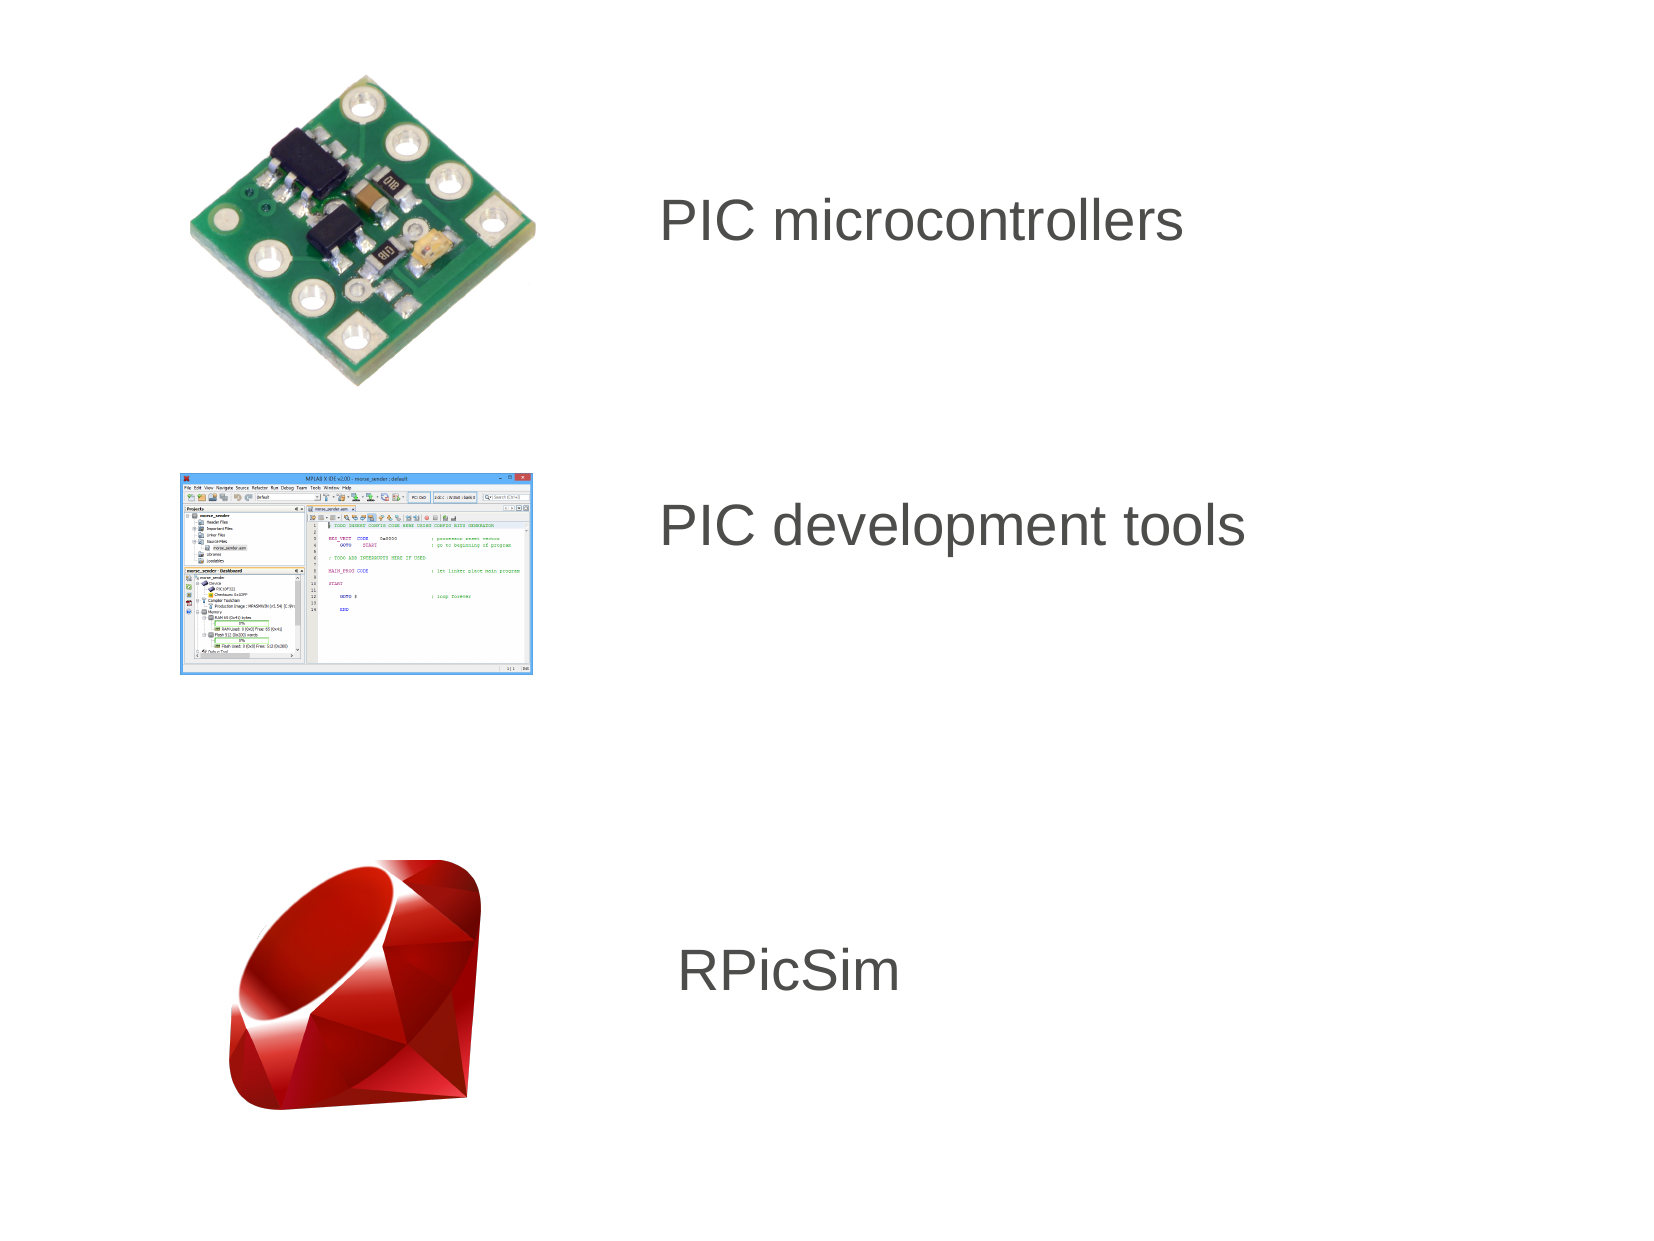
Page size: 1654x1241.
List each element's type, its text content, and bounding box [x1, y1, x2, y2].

picture [165, 59, 554, 399]
text_box RPicSim [662, 930, 1216, 1010]
text_box PIC microcontrollers [645, 180, 1366, 260]
text_box PIC development tools [645, 485, 1471, 566]
picture [225, 854, 481, 1111]
picture [180, 473, 533, 676]
